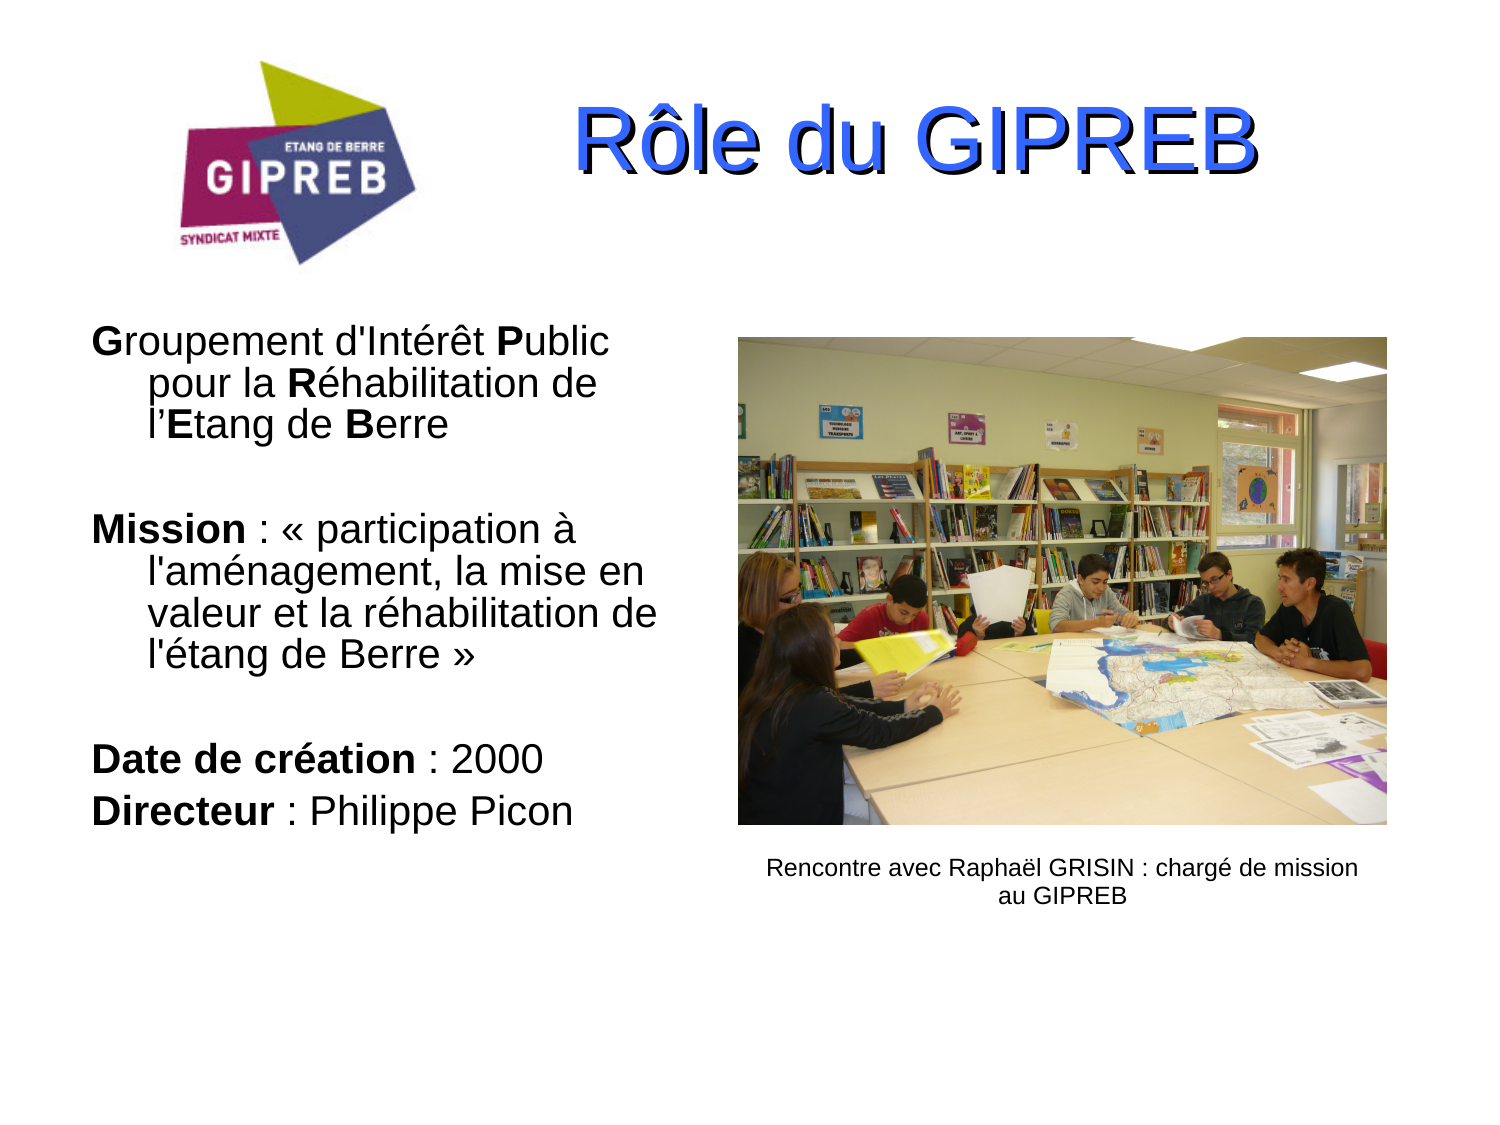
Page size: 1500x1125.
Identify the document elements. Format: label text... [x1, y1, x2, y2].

picture [123, 30, 437, 306]
text_box Rencontre avec Raphaël GRISIN : chargé de mission au GIPREB [738, 846, 1388, 918]
title Rôle du GIPREB [437, 45, 1425, 233]
picture [738, 337, 1387, 825]
list Groupement d'Intérêt Public pour la Réhabilitation de l’Etang de Berre Mission : « participation à l'aménagement, la mise en valeur et la réhabilitation de l'étang de Berre » Date de création : 2000 Directeur : Philippe Picon [76, 314, 715, 988]
